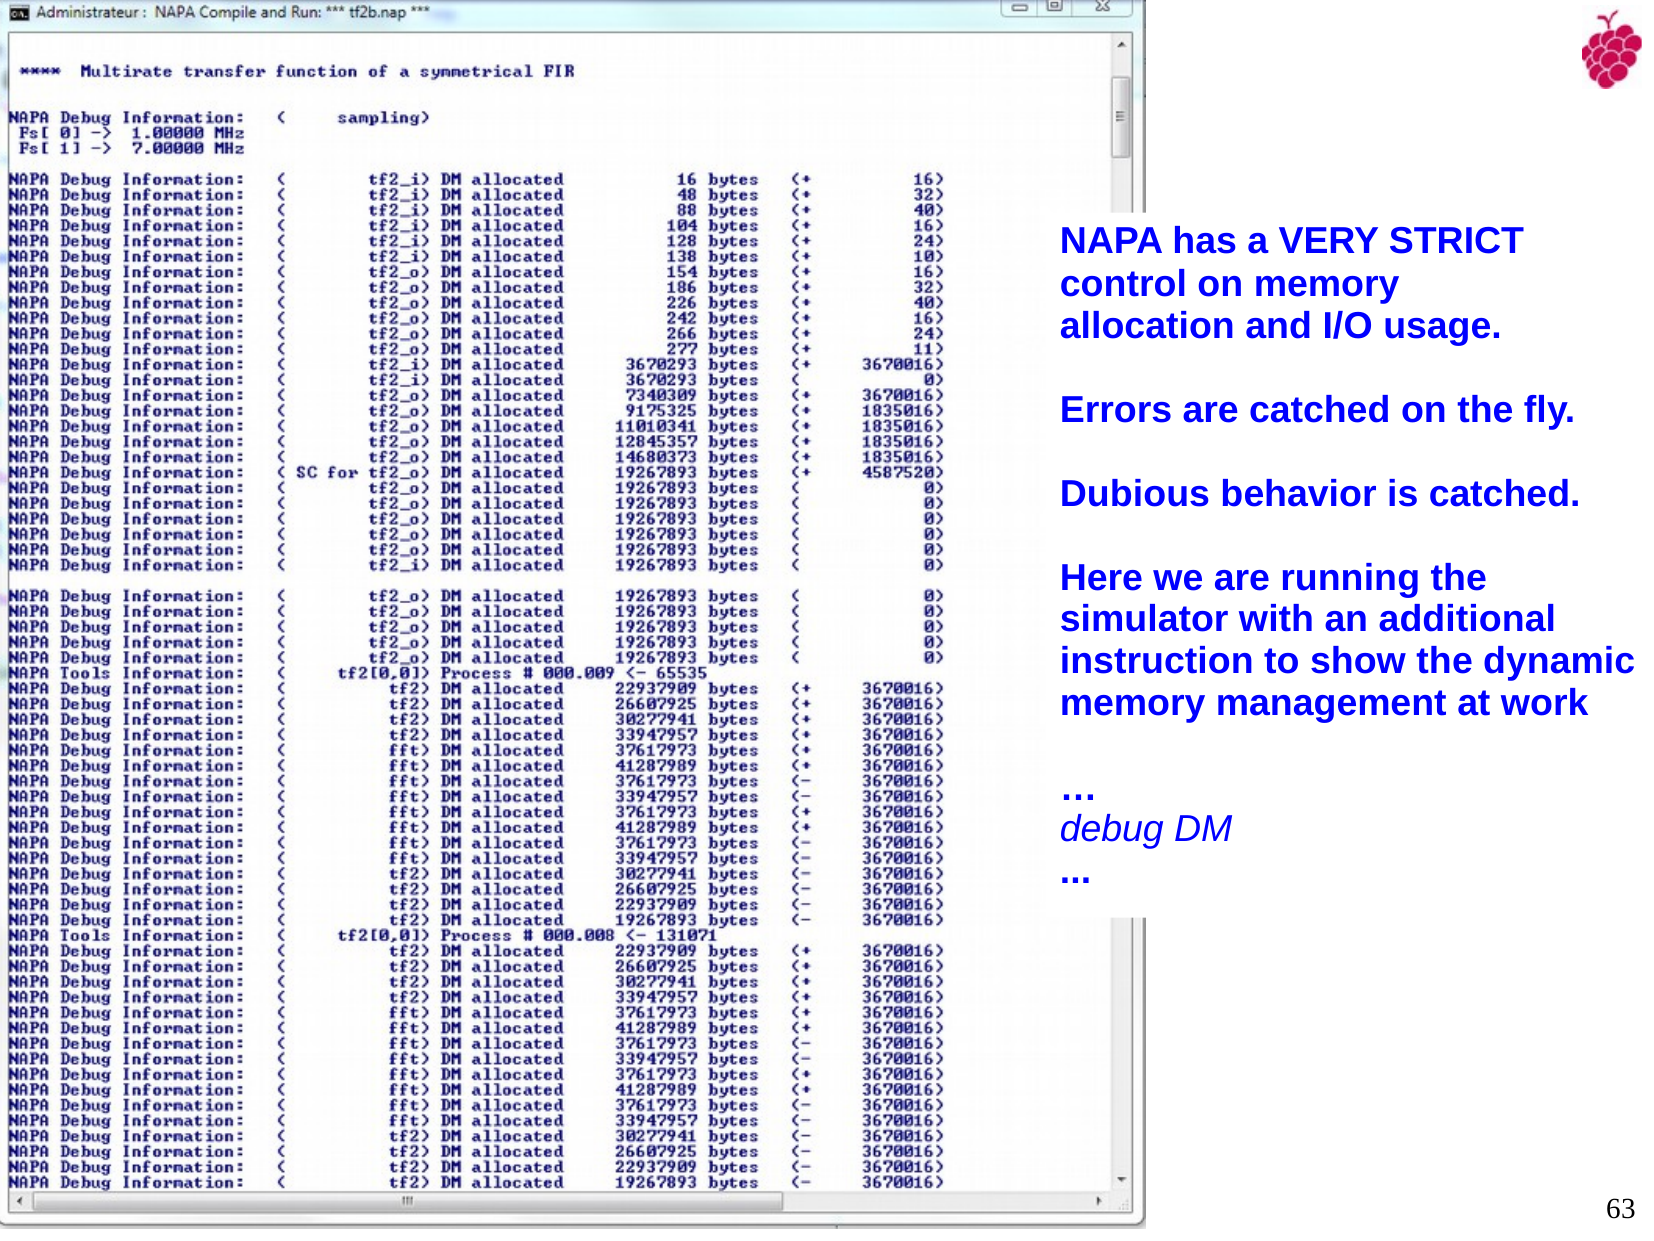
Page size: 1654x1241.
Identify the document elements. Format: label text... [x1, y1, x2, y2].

picture [0, 0, 1146, 1229]
text_box NAPA has a VERY STRICT control on memory allocation and I/O usage. Errors are catched on the fly. Dubious behavior is catched. Here we are running the simulator with an additional instruction to show the dynamic memory management at work … debug DM ... [1045, 212, 1652, 918]
picture [1582, 5, 1642, 89]
